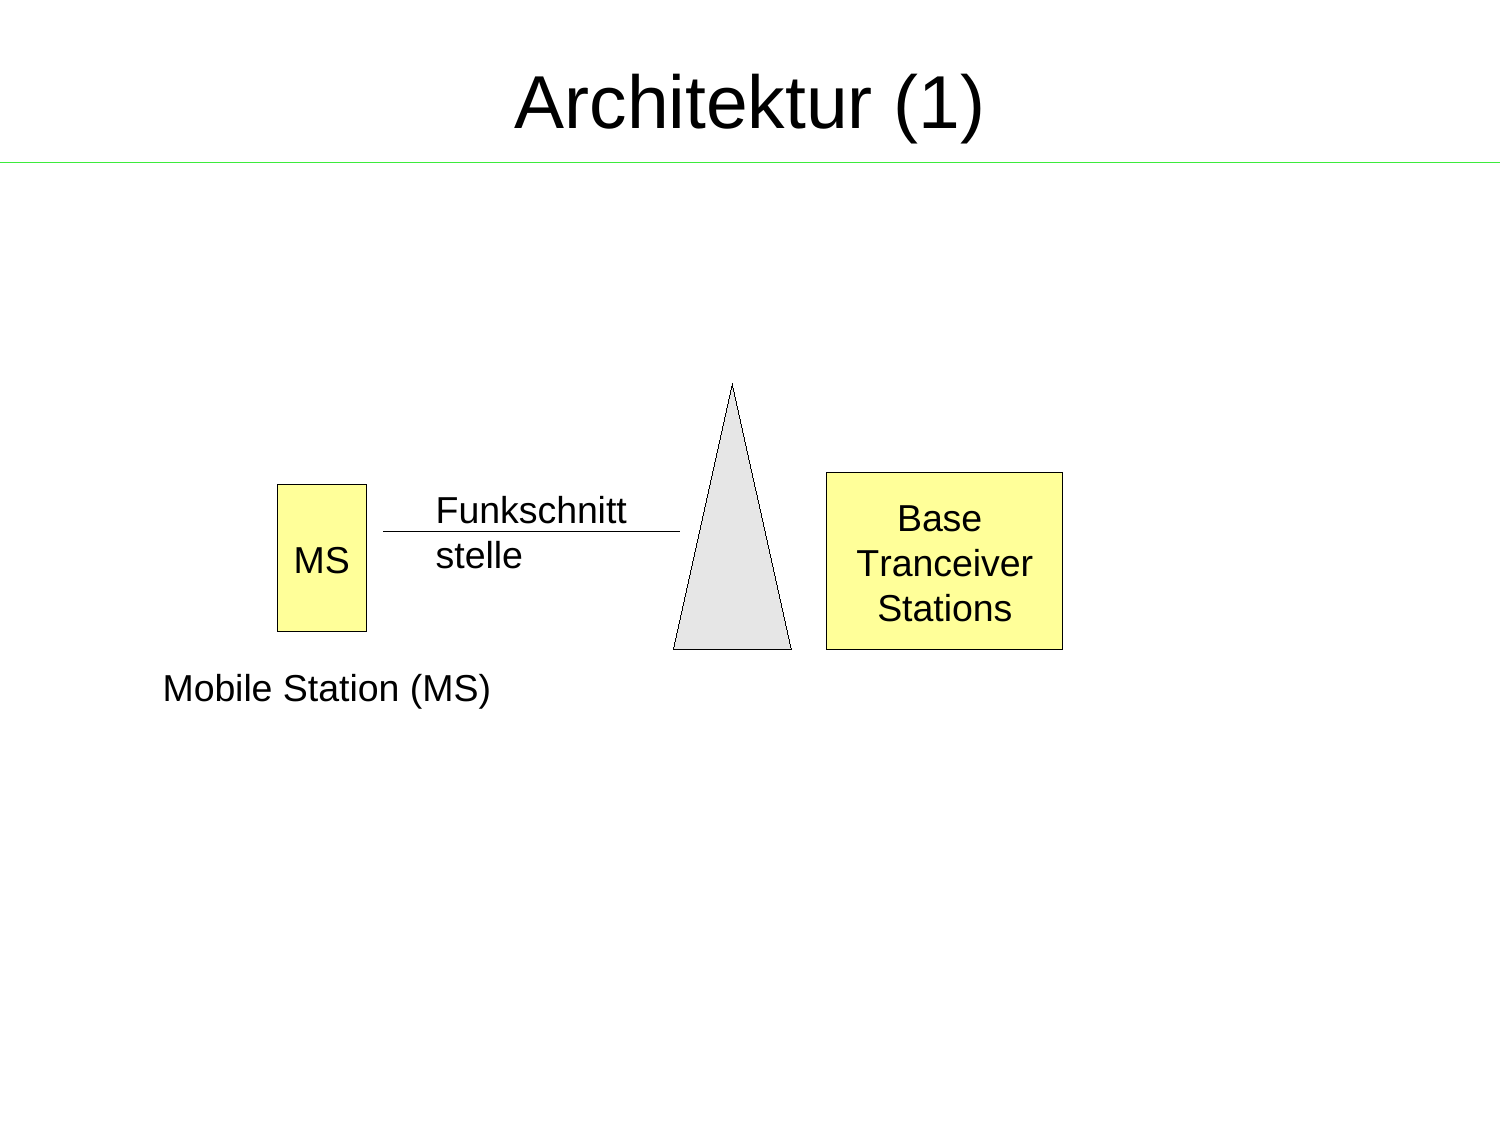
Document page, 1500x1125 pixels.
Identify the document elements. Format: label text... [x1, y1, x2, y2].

text_box Base Tranceiver Stations [826, 472, 1063, 650]
text_box [673, 383, 792, 650]
title Architektur (1) [75, 49, 1426, 156]
text_box MS [277, 484, 367, 632]
text_box Mobile Station (MS) [147, 656, 507, 717]
